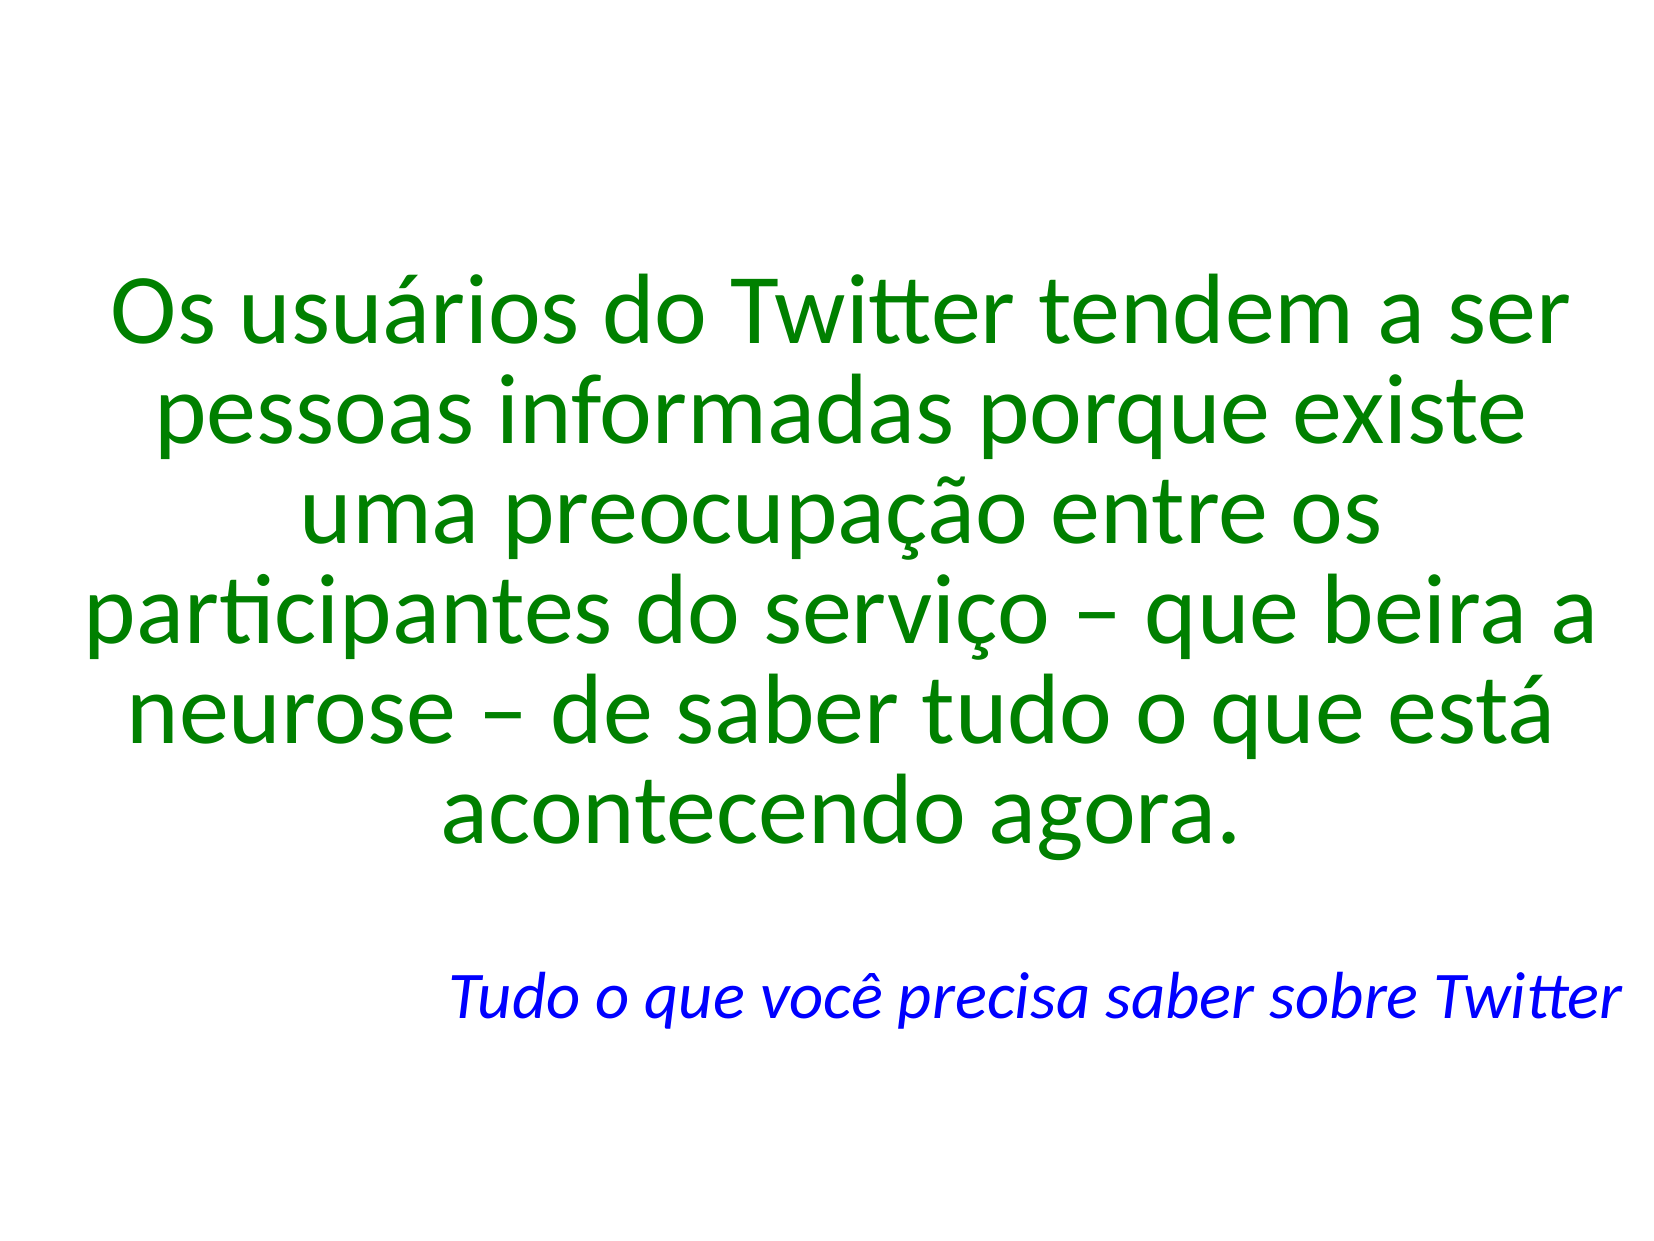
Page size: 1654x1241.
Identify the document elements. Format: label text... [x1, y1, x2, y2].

subtitle Os usuários do Twitter tendem a ser pessoas informadas porque existe uma preocupação entre os participantes do serviço – que beira a neurose – de saber tudo o que está acontecendo agora. Tudo o que você precisa saber sobre Twitter [59, 59, 1625, 1144]
